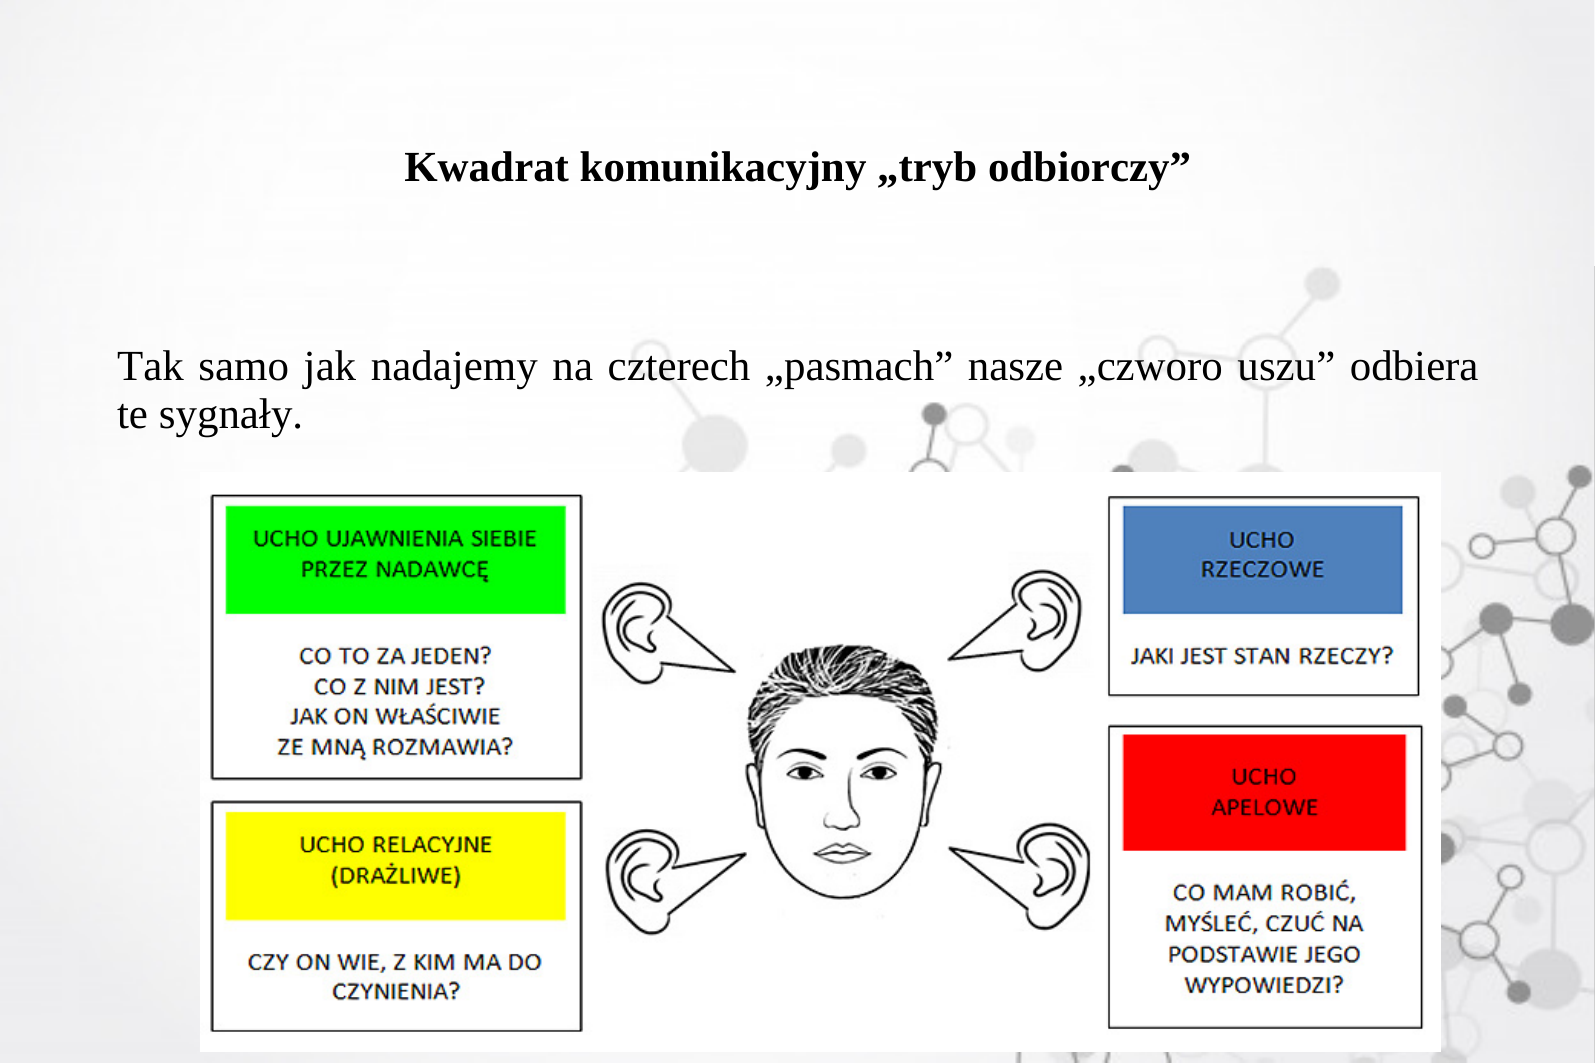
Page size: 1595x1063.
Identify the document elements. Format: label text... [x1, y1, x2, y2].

picture [0, 0, 1595, 1063]
title Kwadrat komunikacyjny „tryb odbiorczy” [117, 78, 1479, 256]
subtitle Tak samo jak nadajemy na czterech „pasmach” nasze „czworo uszu” odbiera te sygnały. [117, 295, 1479, 485]
